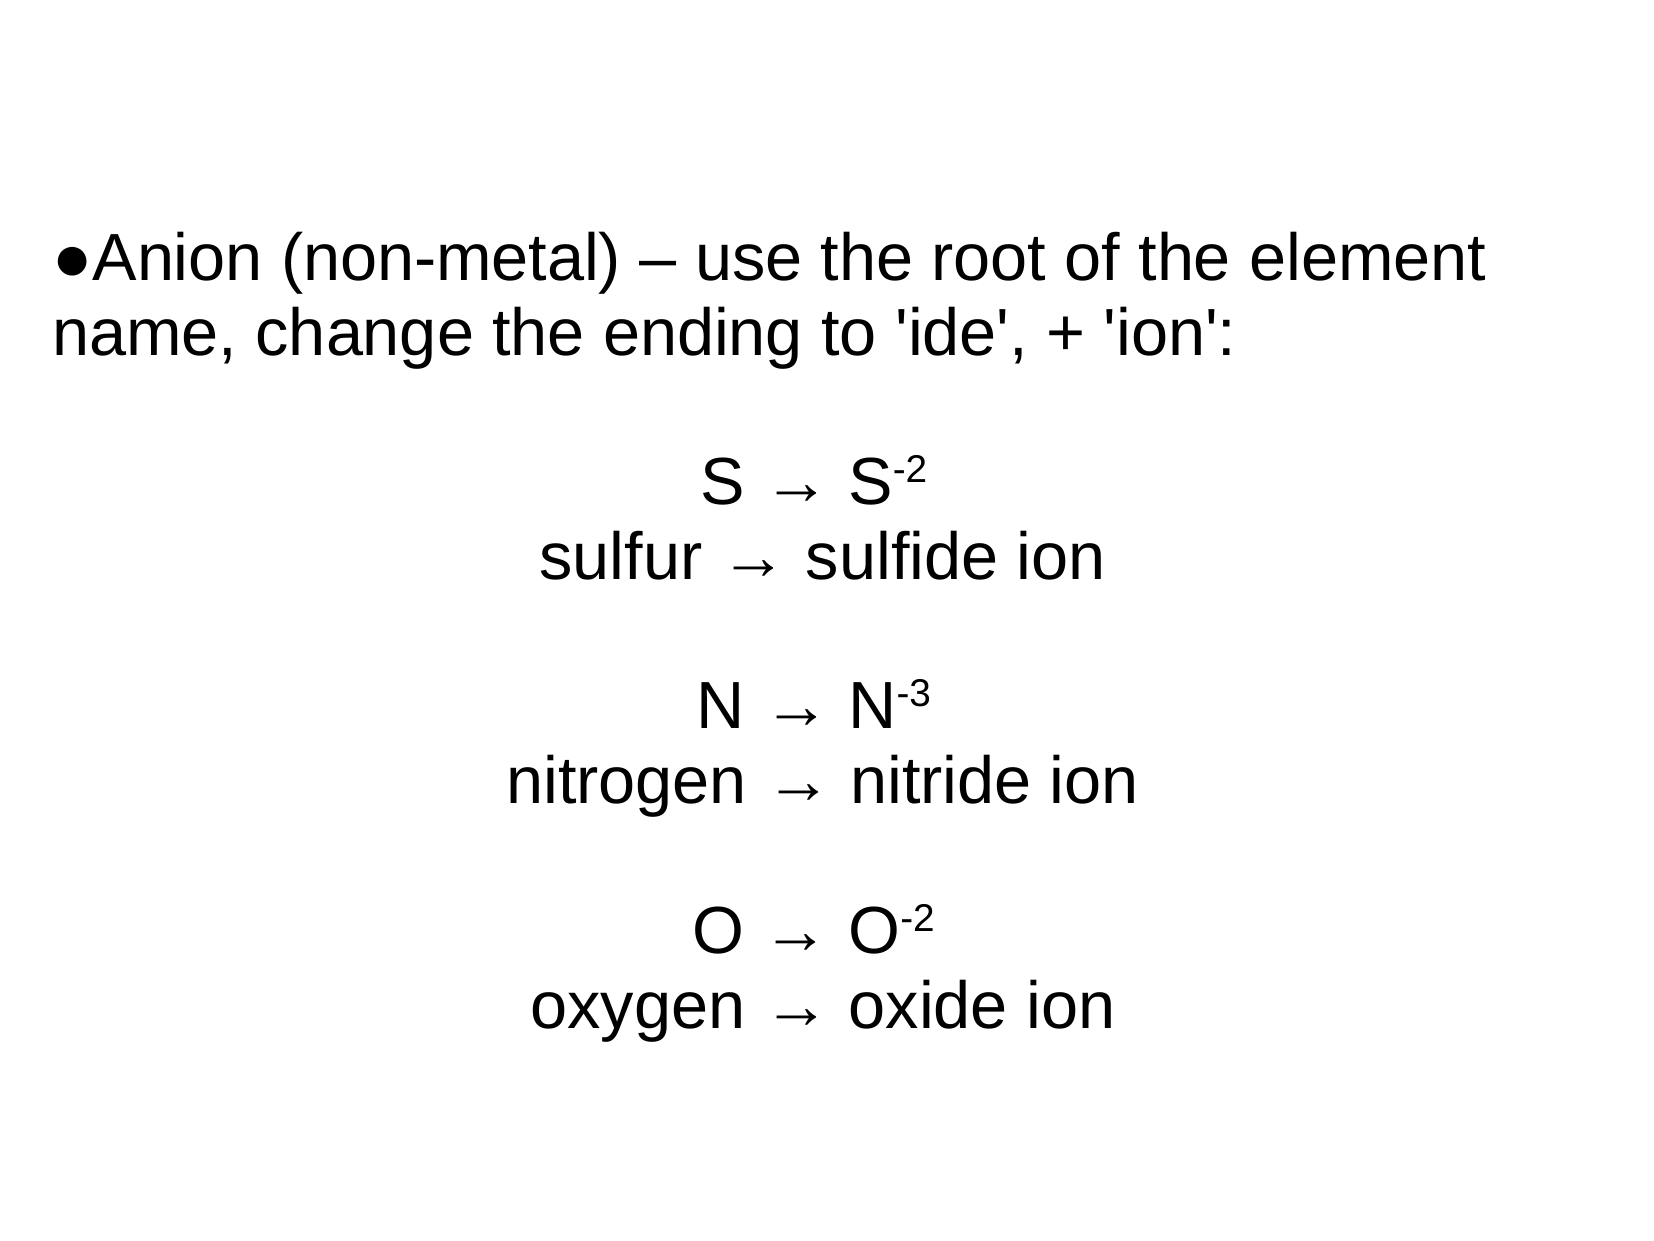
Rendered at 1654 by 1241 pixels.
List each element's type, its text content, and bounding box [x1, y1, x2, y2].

text_box ●Anion (non-metal) – use the root of the element name, change the ending to 'ide', + 'ion': S → S-2 sulfur → sulfide ion N → N-3 nitrogen → nitride ion O → O-2 oxygen → oxide ion [37, 212, 1609, 1050]
